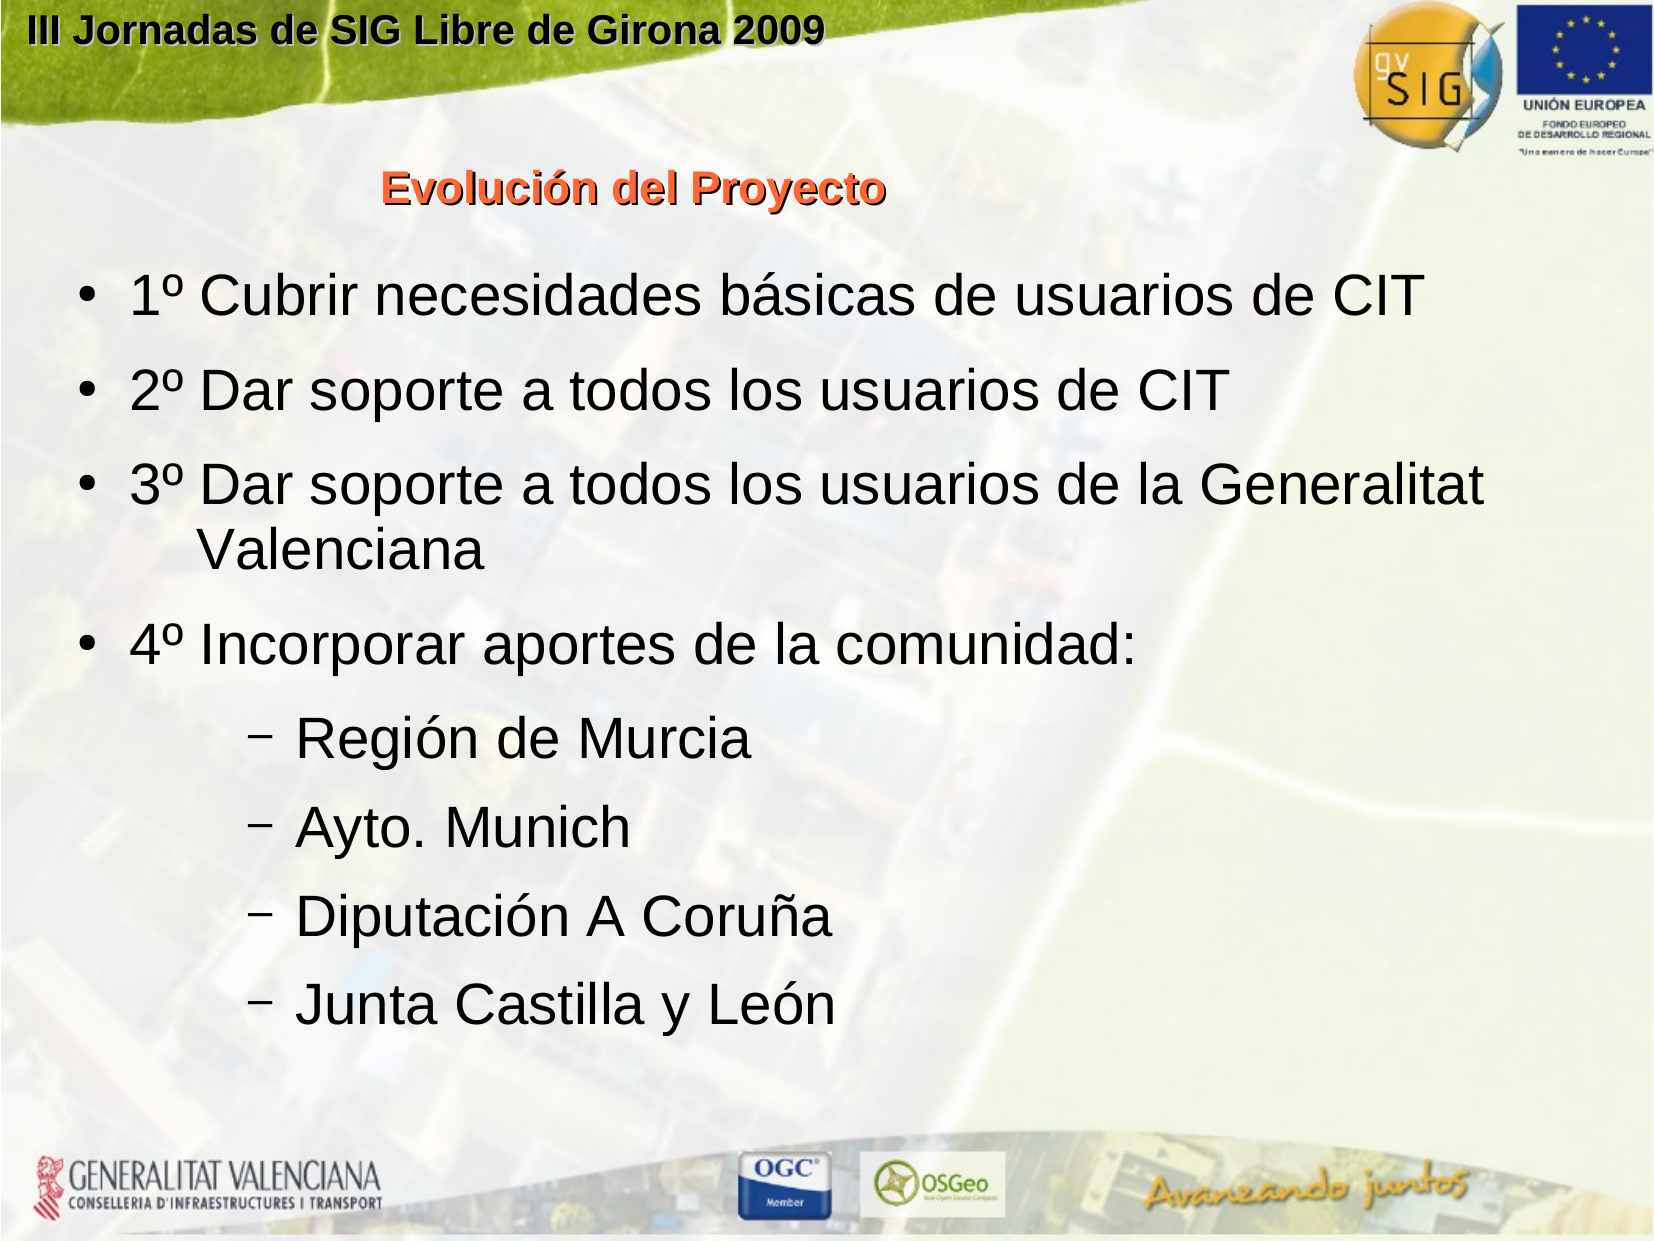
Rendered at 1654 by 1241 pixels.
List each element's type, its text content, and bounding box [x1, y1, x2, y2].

picture [1, 508, 1654, 1241]
list 1º Cubrir necesidades básicas de usuarios de CIT 2º Dar soporte a todos los usuarios de CIT 3º Dar soporte a todos los usuarios de la Generalitat Valenciana 4º Incorporar aportes de la comunidad: Región de Murcia Ayto. Munich Diputación A Coruña Junta Castilla y León [59, 262, 1565, 1081]
title [0, 95, 1654, 508]
picture [1, 0, 1654, 95]
